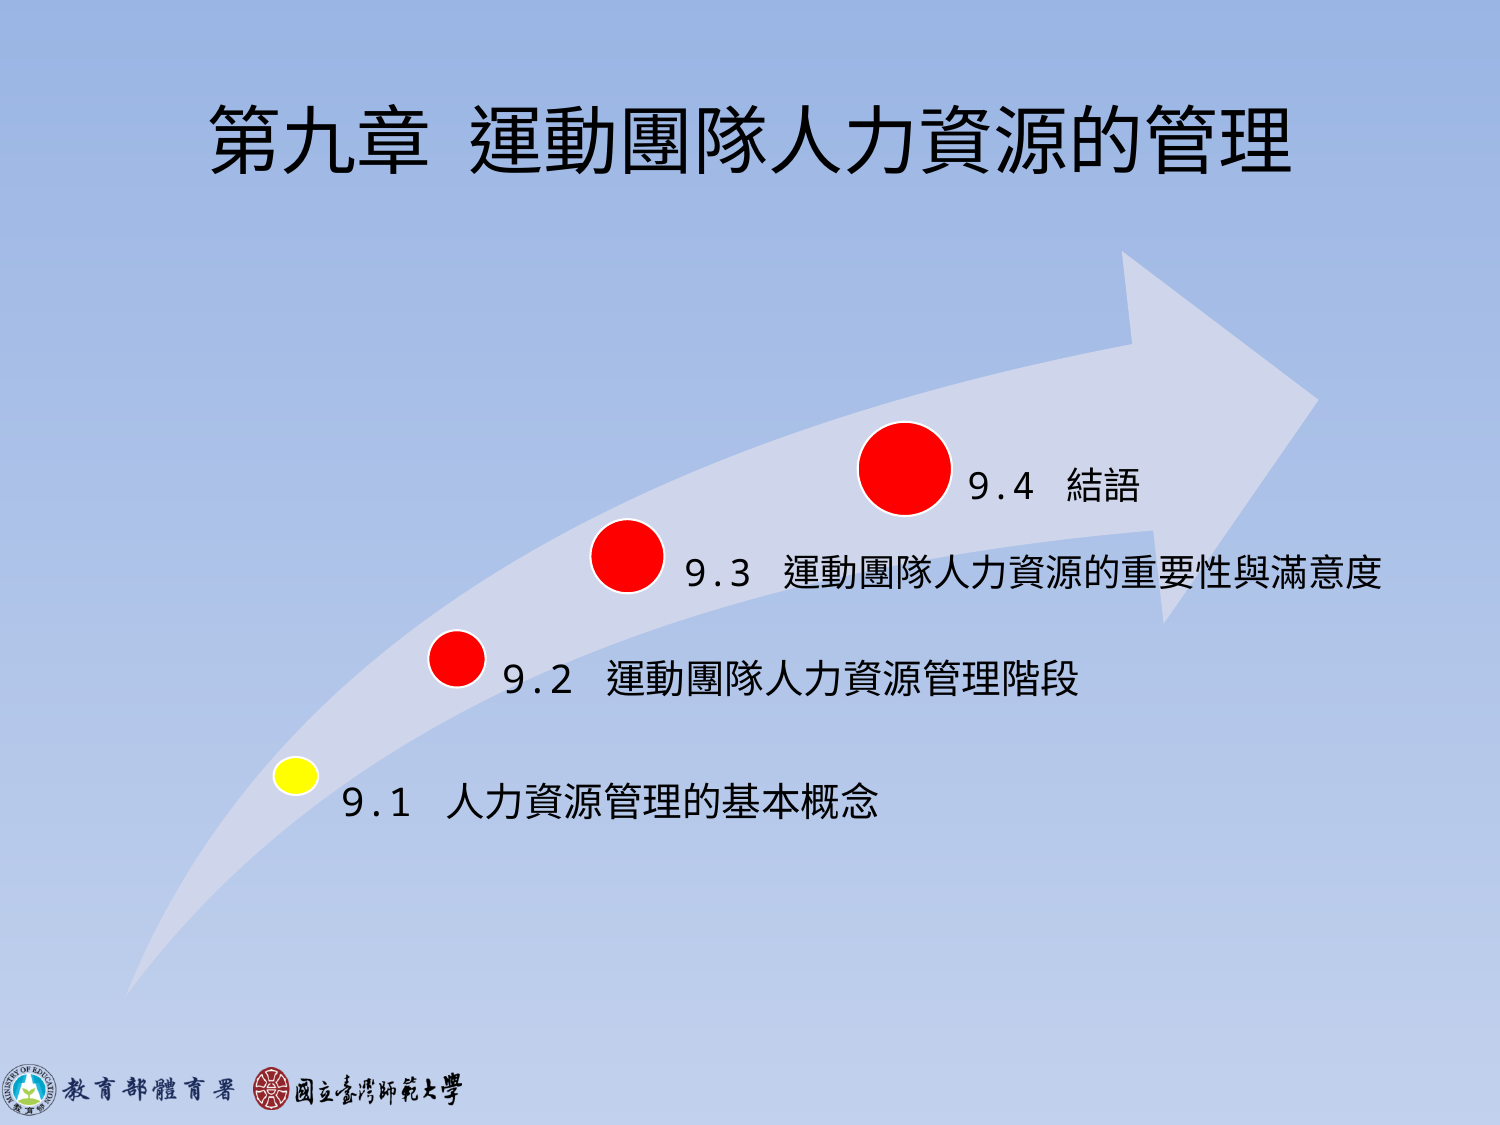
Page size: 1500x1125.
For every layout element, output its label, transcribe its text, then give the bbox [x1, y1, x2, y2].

text_box 9.1 人力資源管理的基本概念 [318, 781, 918, 847]
text_box 9.3 運動團隊人力資源的重要性與滿意度 [645, 553, 1392, 612]
text_box [1162, 612, 1172, 624]
title 第九章 運動團隊人力資源的管理 [75, 45, 1426, 233]
text_box [125, 250, 1319, 997]
text_box 9.4 結語 [917, 467, 1211, 529]
text_box 9.2 運動團隊人力資源管理階段 [471, 659, 1106, 716]
